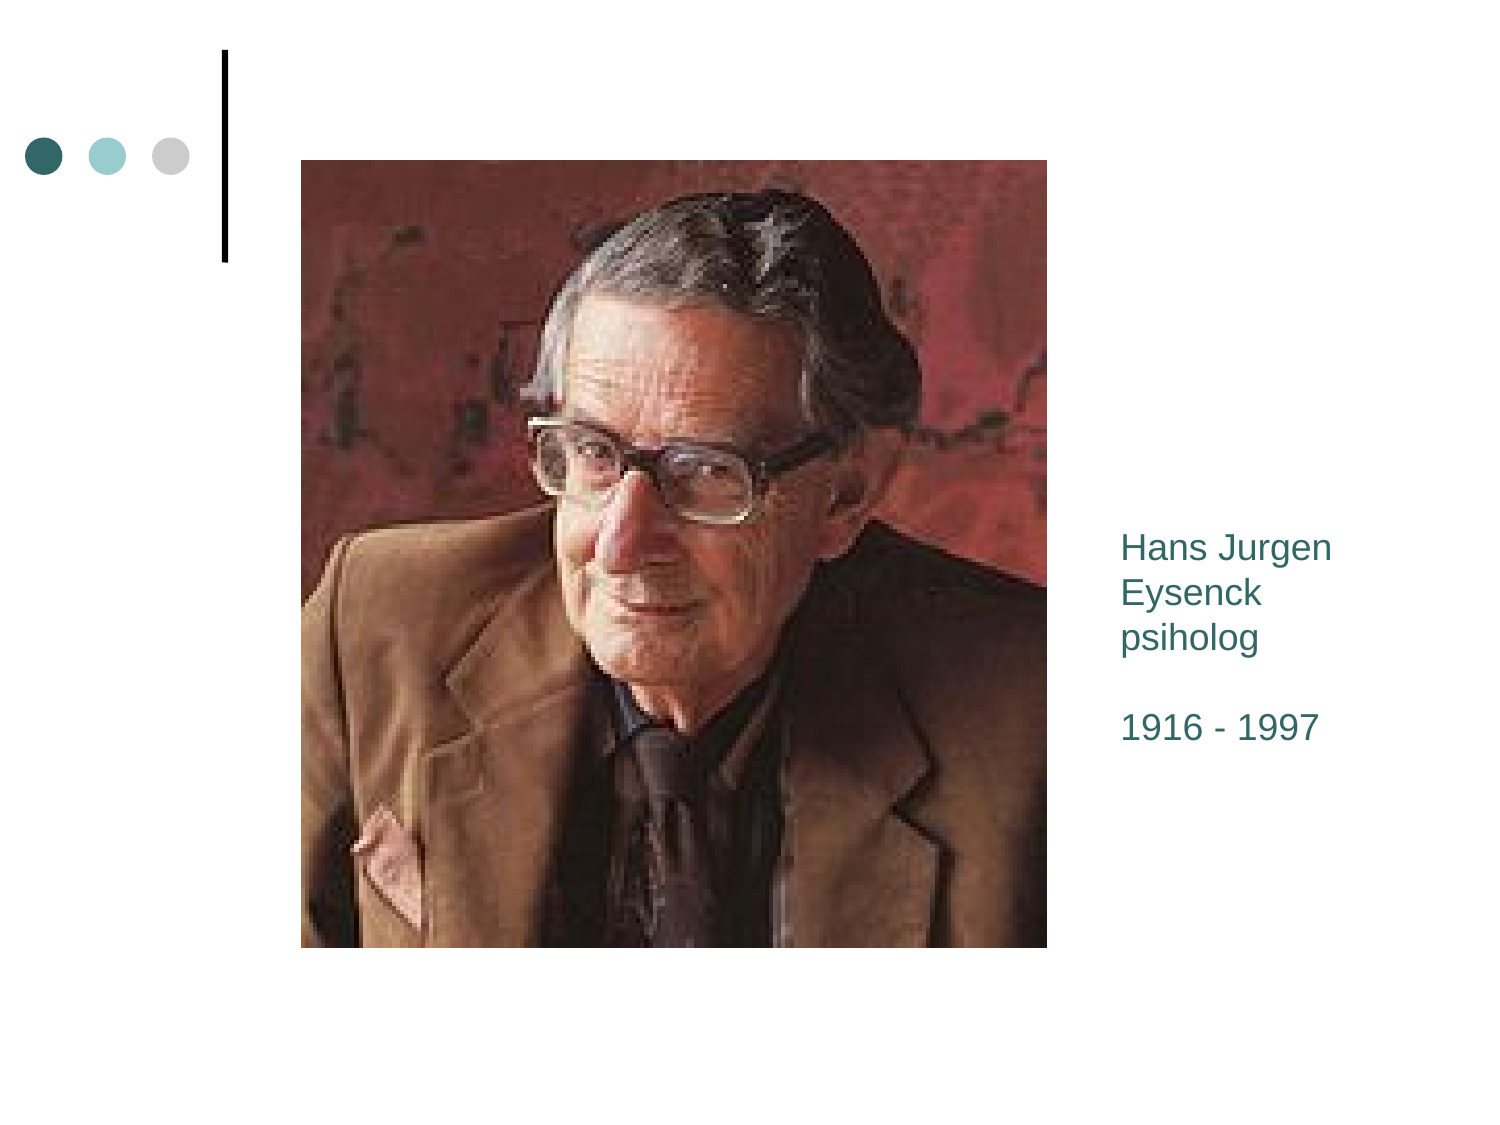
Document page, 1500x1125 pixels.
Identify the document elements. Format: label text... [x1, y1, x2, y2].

picture [301, 160, 1047, 948]
text_box Hans Jurgen Eysenck psiholog 1916 - 1997 [1105, 515, 1358, 756]
